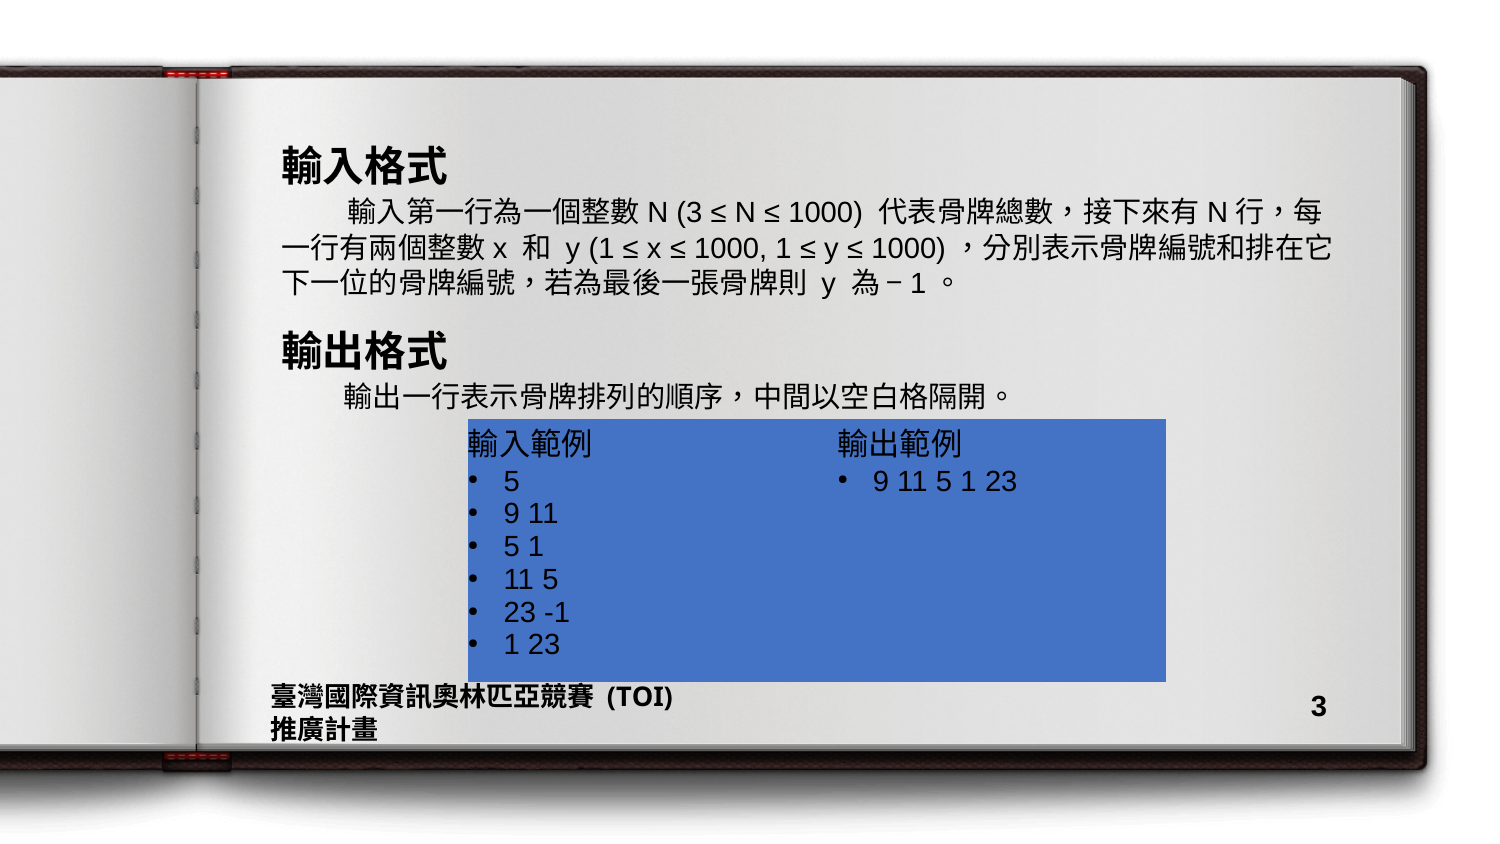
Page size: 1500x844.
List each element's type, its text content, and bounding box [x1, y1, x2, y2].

table_header 輸出範例 9 11 5 1 23 [838, 419, 1166, 682]
text_box 輸入格式 輸入第一行為一個整數N (3 ≤ N ≤ 1000) 代表骨牌總數，接下來有N行，每一行有兩個整數x 和 y (1 ≤ x ≤ 1000, 1 ≤ y ≤ 1000)，分別表示骨牌編號和排在它下一位的骨牌編號，若為最後一張骨牌則 y 為 −1。 [266, 132, 1356, 317]
table_header 輸入範例 5 9 11 5 1 11 5 23 -1 1 23 [468, 419, 838, 682]
text_box [1295, 672, 1386, 737]
text_box 輸出格式 輸出一行表示骨牌排列的順序，中間以空白格隔開。 [266, 317, 1368, 422]
